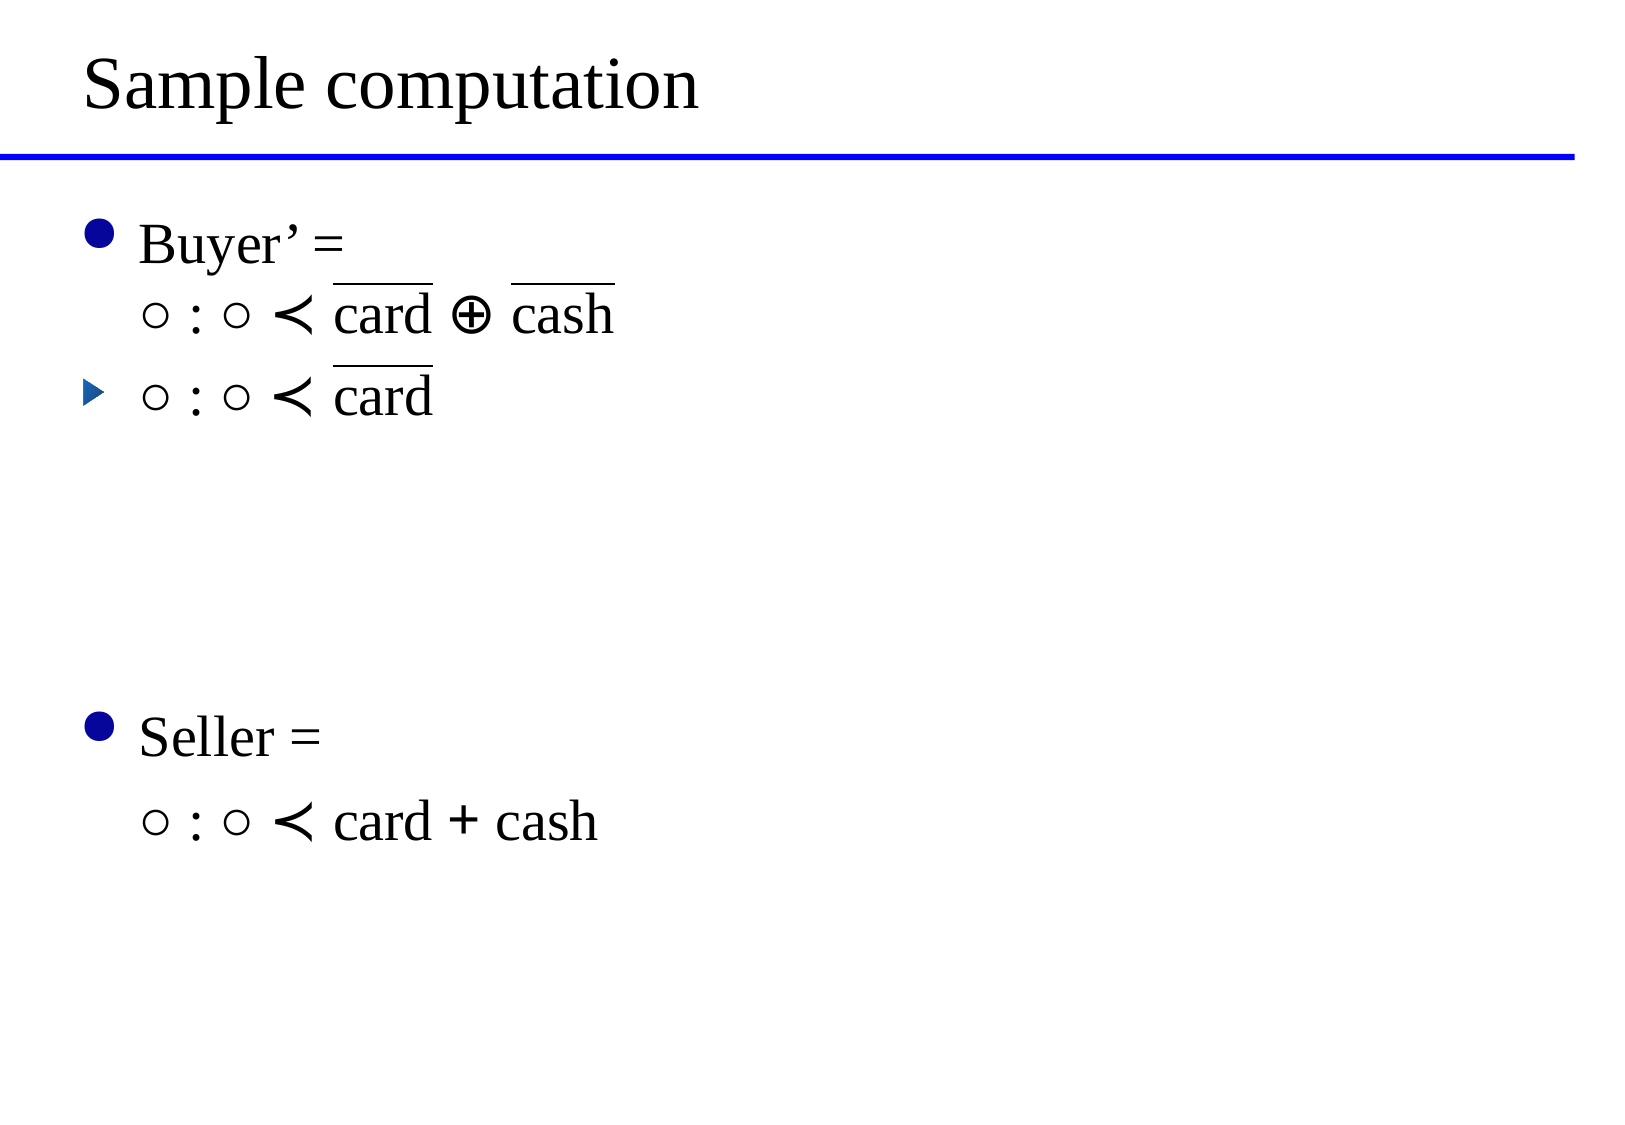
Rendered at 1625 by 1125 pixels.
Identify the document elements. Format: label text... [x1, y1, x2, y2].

list Buyer’ = ○ : ○ ≺ card ⊕ cash ○ : ○ ≺ card Seller = ○ : ○ ≺ card + cash [67, 198, 1478, 1061]
title Sample computation [67, 27, 1544, 131]
